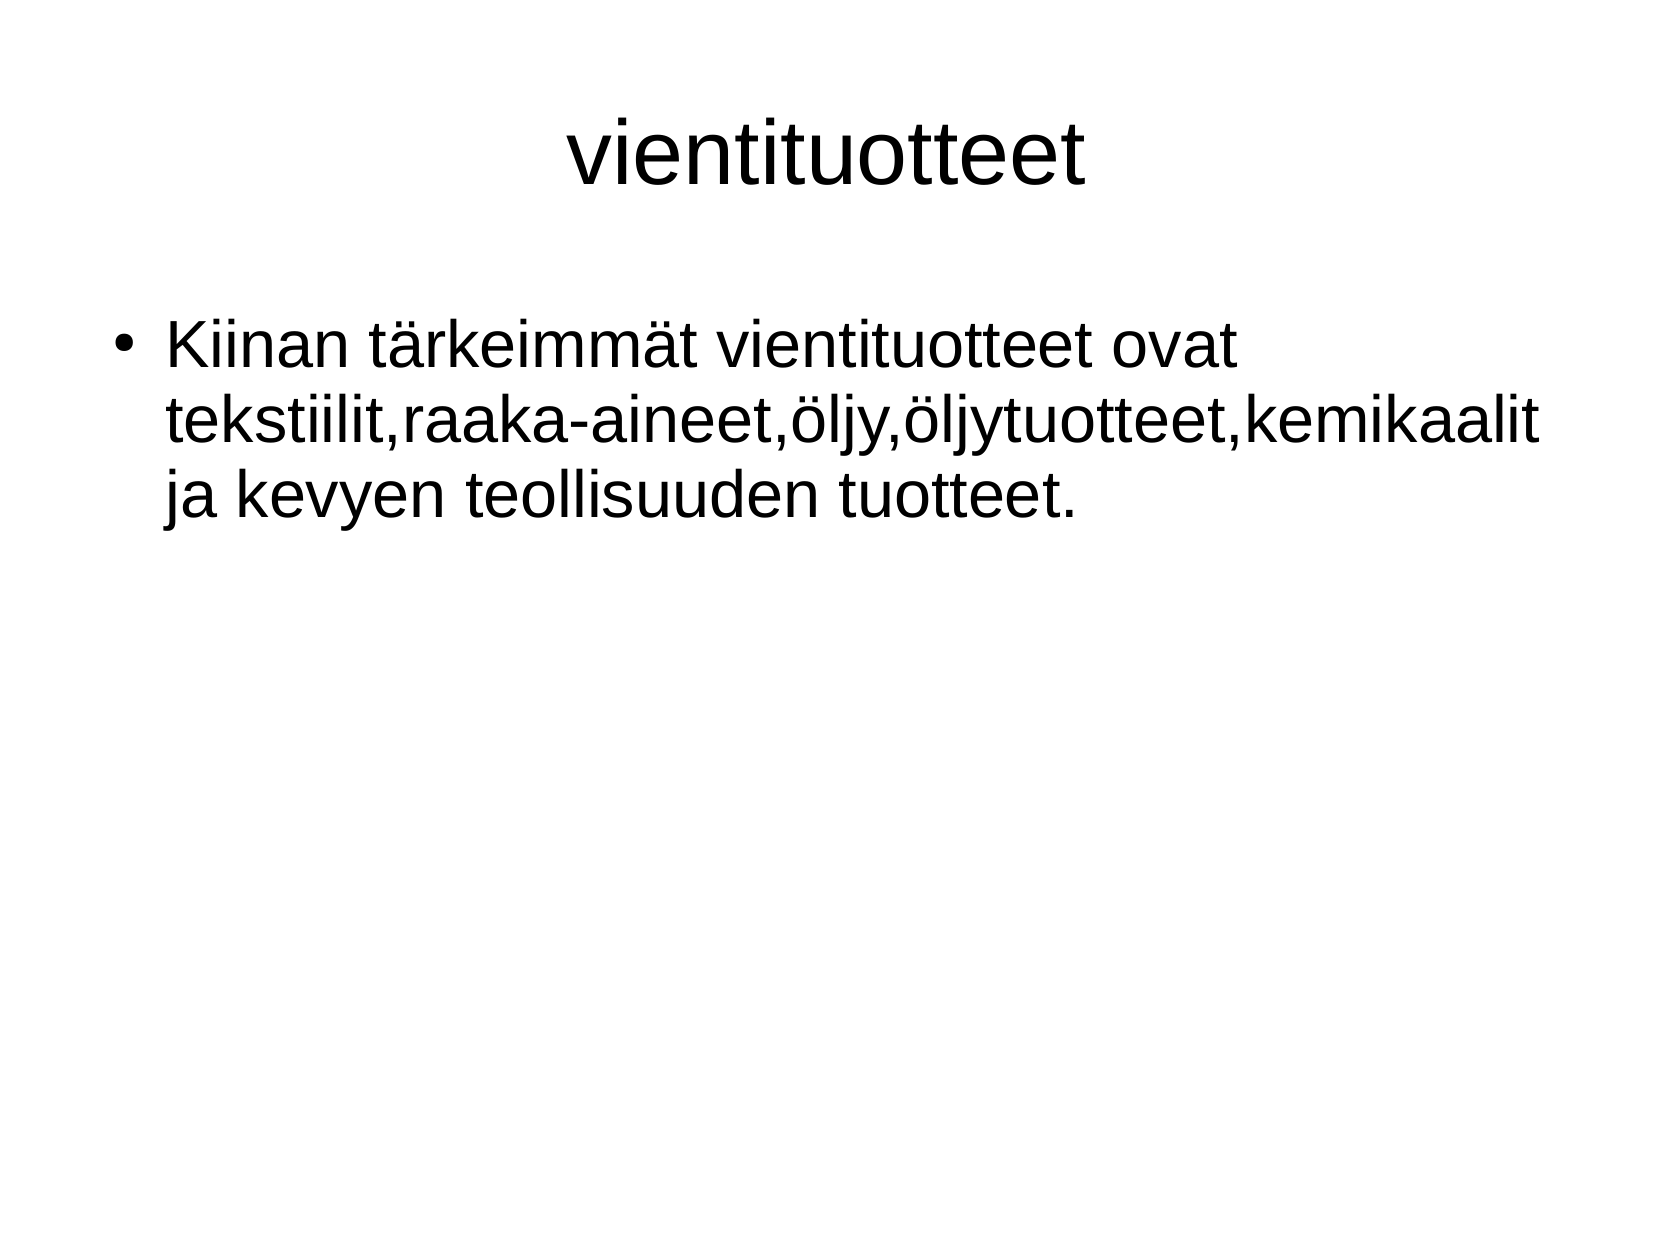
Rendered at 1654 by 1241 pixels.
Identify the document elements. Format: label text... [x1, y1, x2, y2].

title vientituotteet [82, 49, 1571, 257]
list Kiinan tärkeimmät vientituotteet ovat tekstiilit,raaka-aineet,öljy,öljytuotteet,kemikaalit ja kevyen teollisuuden tuotteet. [94, 307, 1583, 1027]
